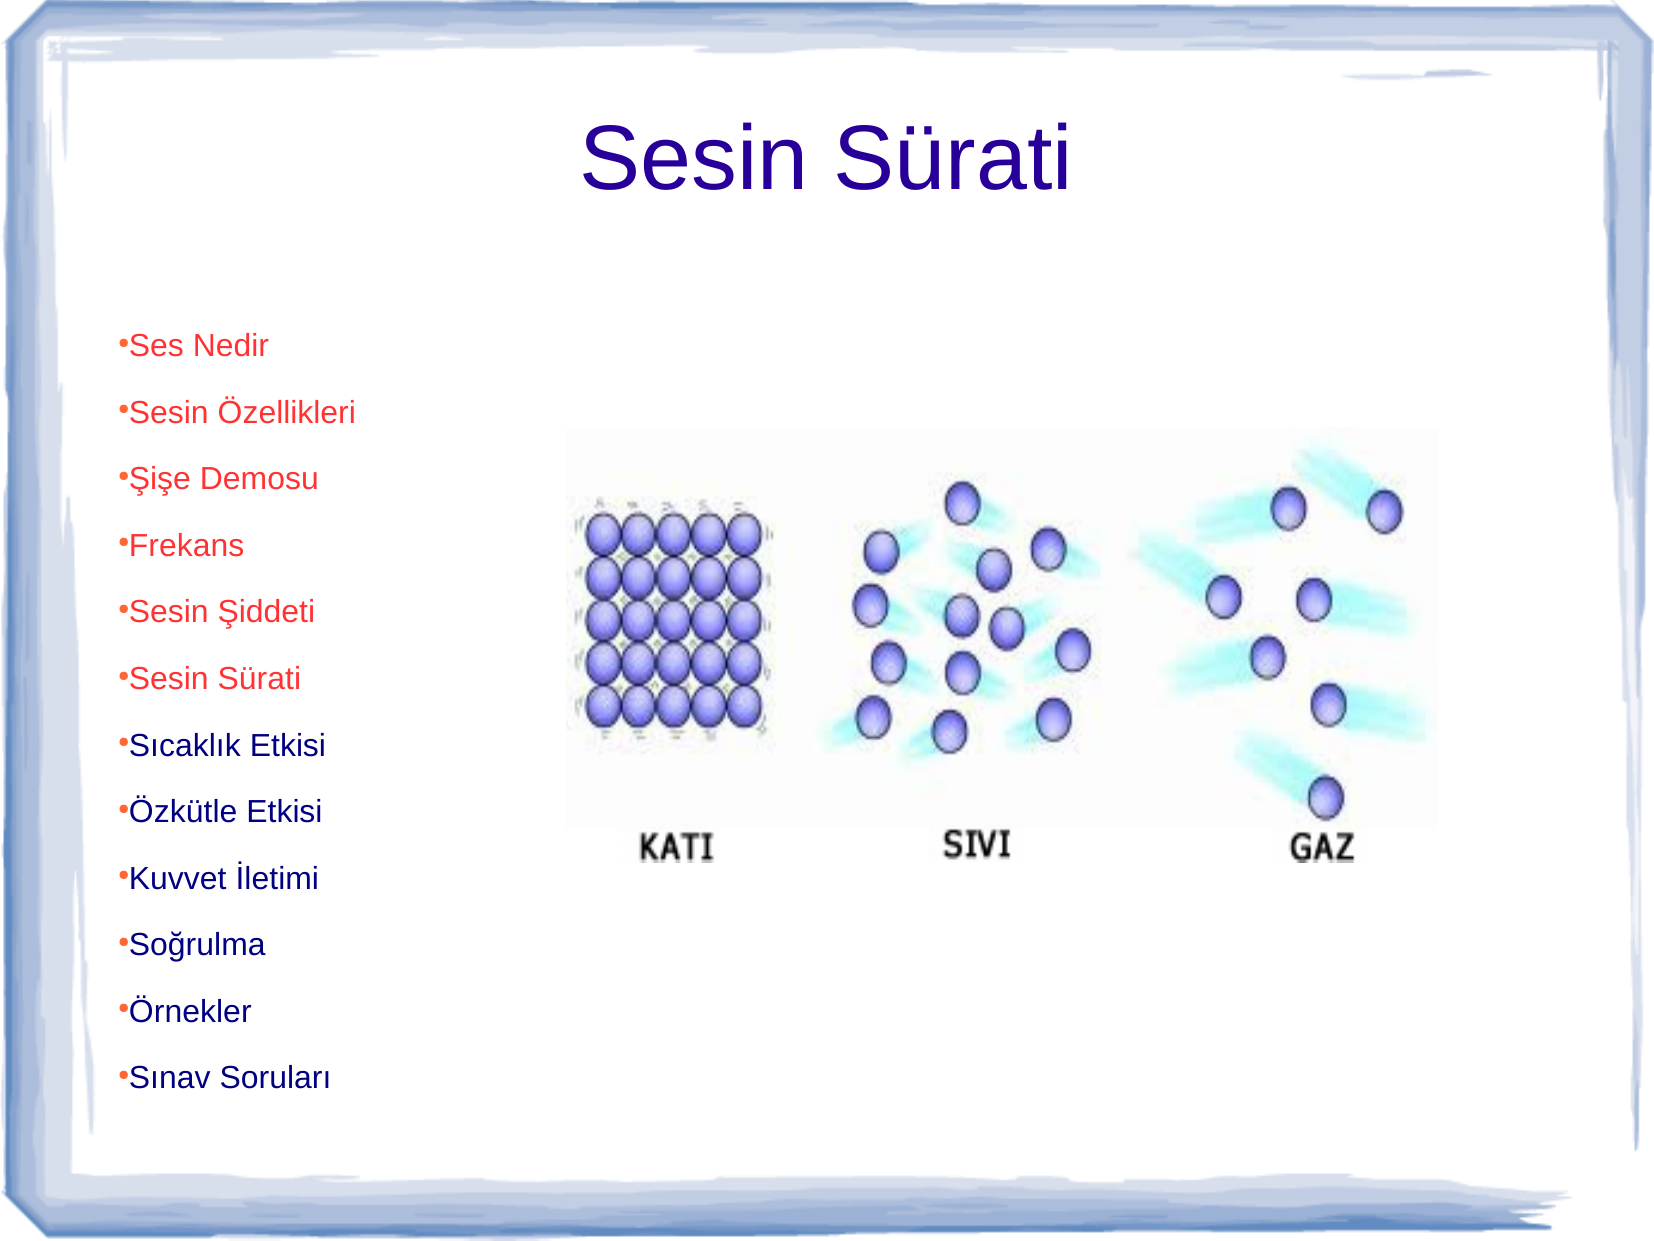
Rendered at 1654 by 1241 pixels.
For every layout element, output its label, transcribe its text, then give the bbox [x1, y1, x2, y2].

picture [566, 427, 1438, 863]
text_box Sesin Sürati [82, 49, 1571, 257]
list Ses Nedir Sesin Özellikleri Şişe Demosu Frekans Sesin Şiddeti Sesin Sürati Sıcaklık Etkisi Özkütle Etkisi Kuvvet İletimi Soğrulma Örnekler Sınav Soruları [118, 324, 438, 1097]
